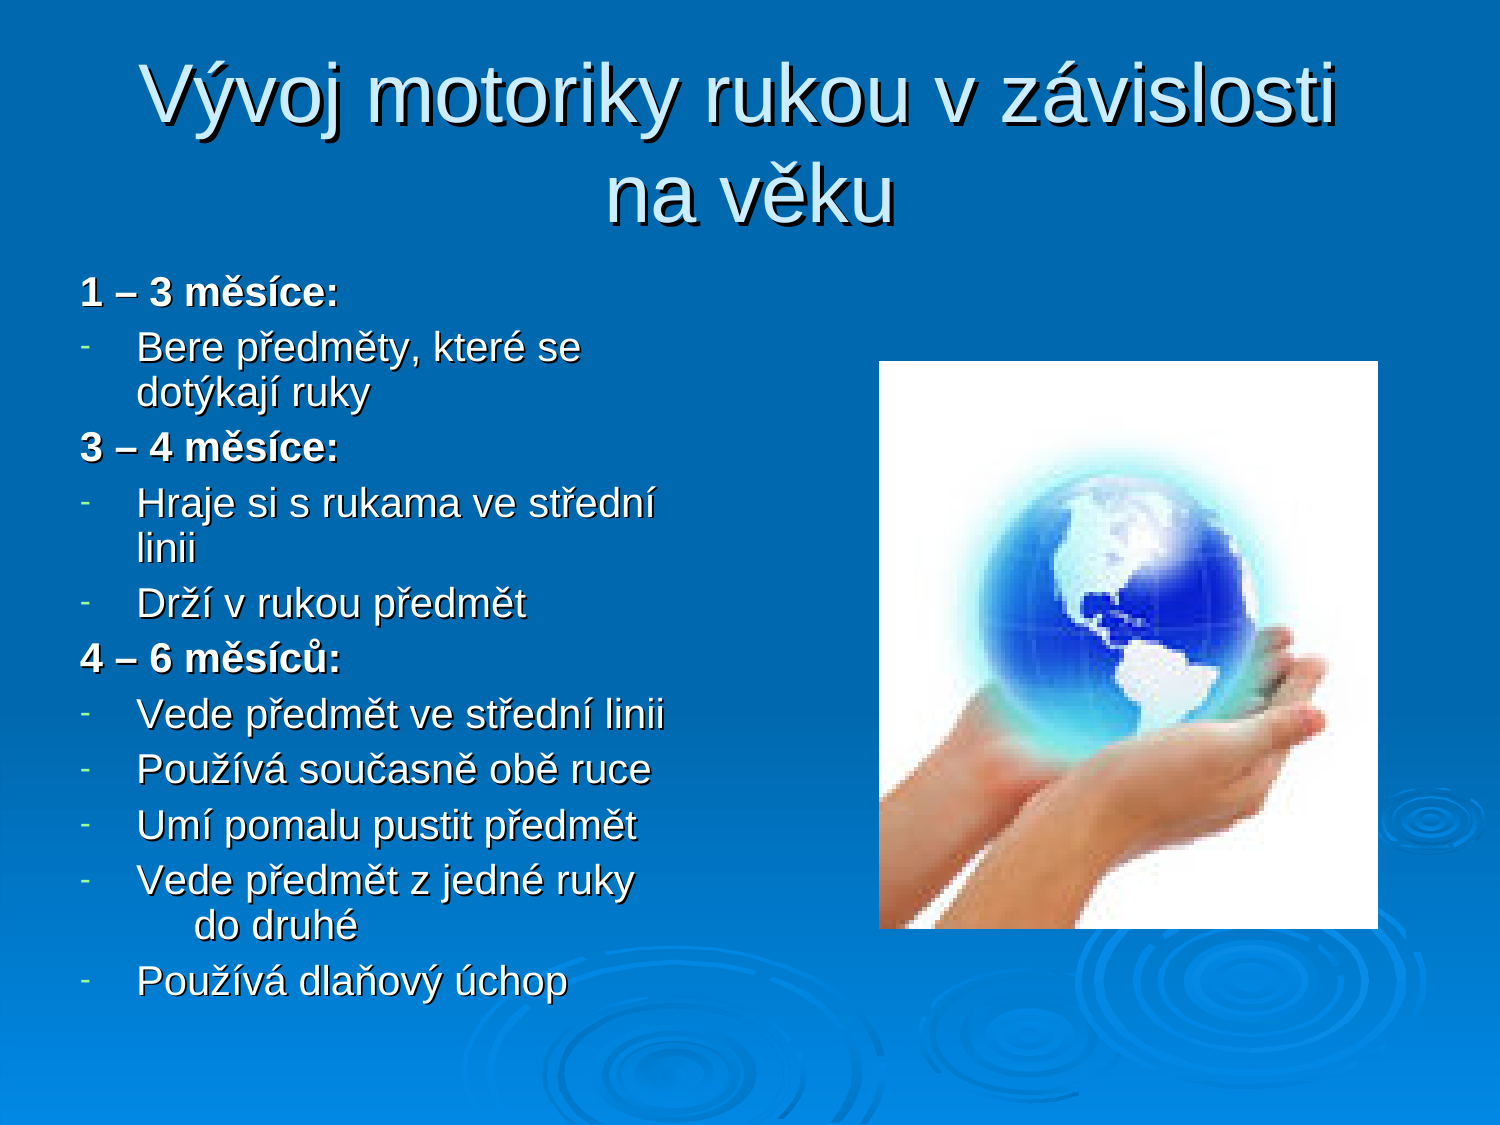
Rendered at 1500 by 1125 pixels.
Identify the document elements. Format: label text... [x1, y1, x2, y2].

title Vývoj motoriky rukou v závislosti na věku [75, 31, 1426, 247]
list 1 – 3 měsíce: Bere předměty, které se dotýkají ruky 3 – 4 měsíce: Hraje si s rukama ve střední linii Drží v rukou předmět 4 – 6 měsíců: Vede předmět ve střední linii Používá současně obě ruce Umí pomalu pustit předmět Vede předmět z jedné ruky do druhé Používá dlaňový úchop [64, 262, 728, 1047]
picture [879, 361, 1378, 929]
